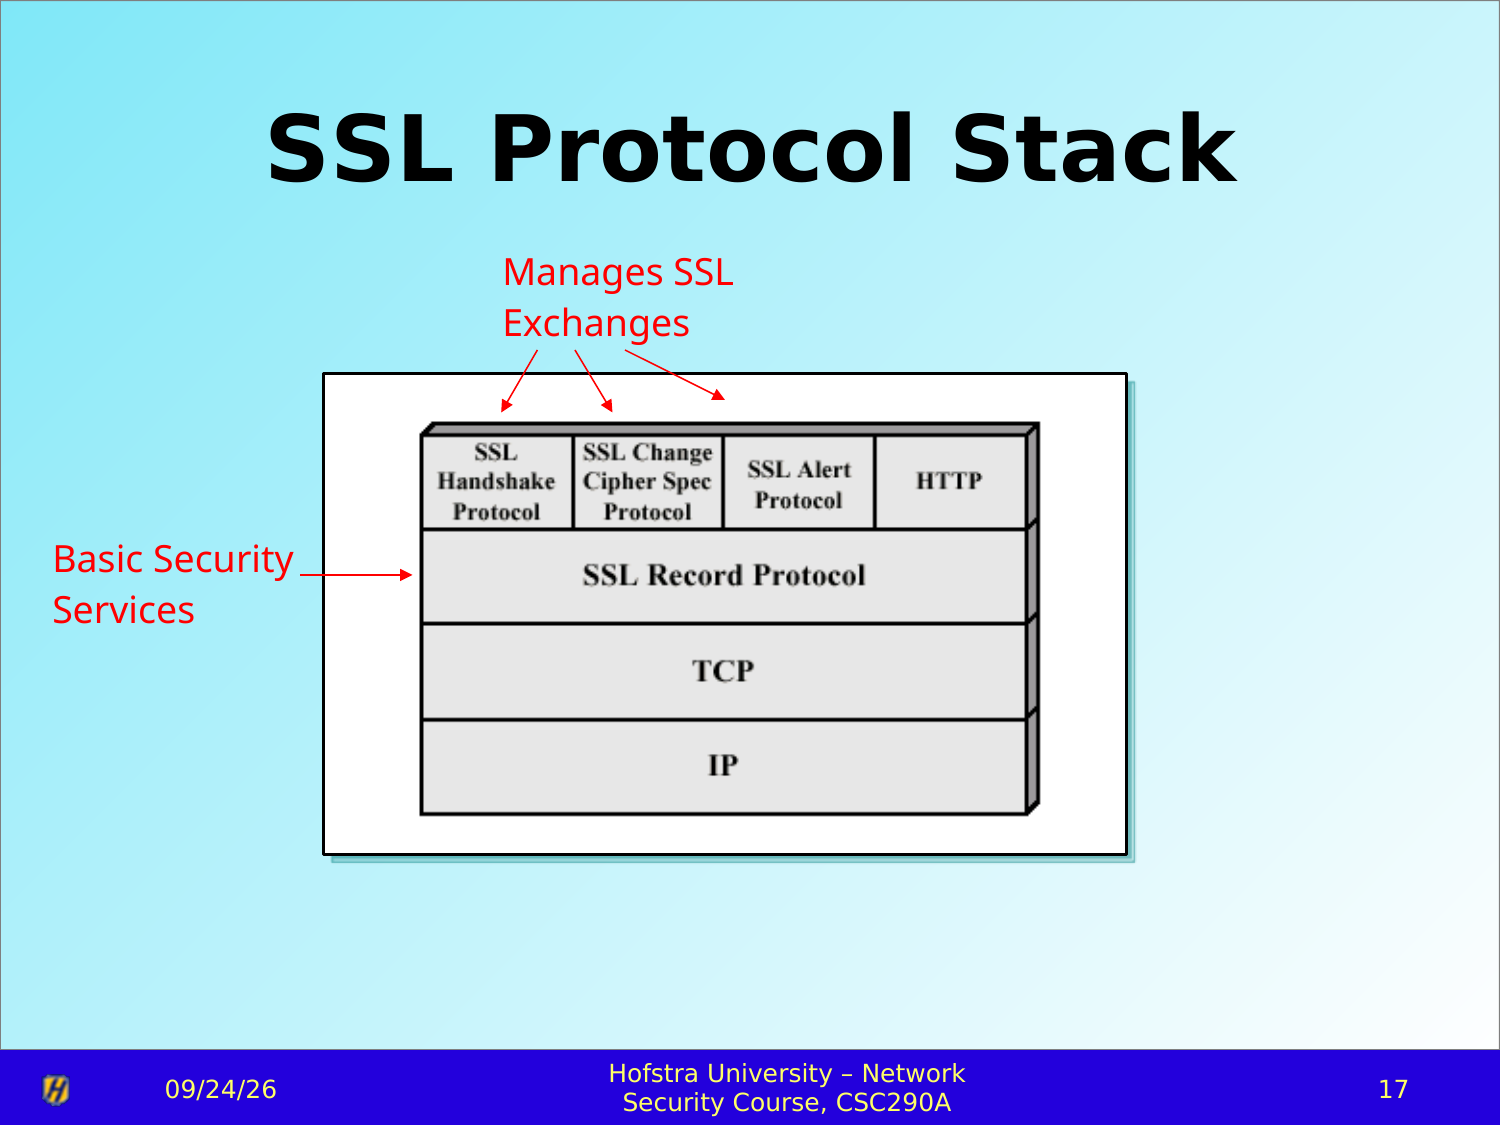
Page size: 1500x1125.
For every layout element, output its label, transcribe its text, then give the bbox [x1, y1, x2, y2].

text_box Basic Security Services [37, 524, 313, 643]
picture [37, 1072, 76, 1110]
picture [324, 375, 1125, 853]
text_box Manages SSL Exchanges [487, 237, 763, 355]
title SSL Protocol Stack [112, 85, 1391, 212]
